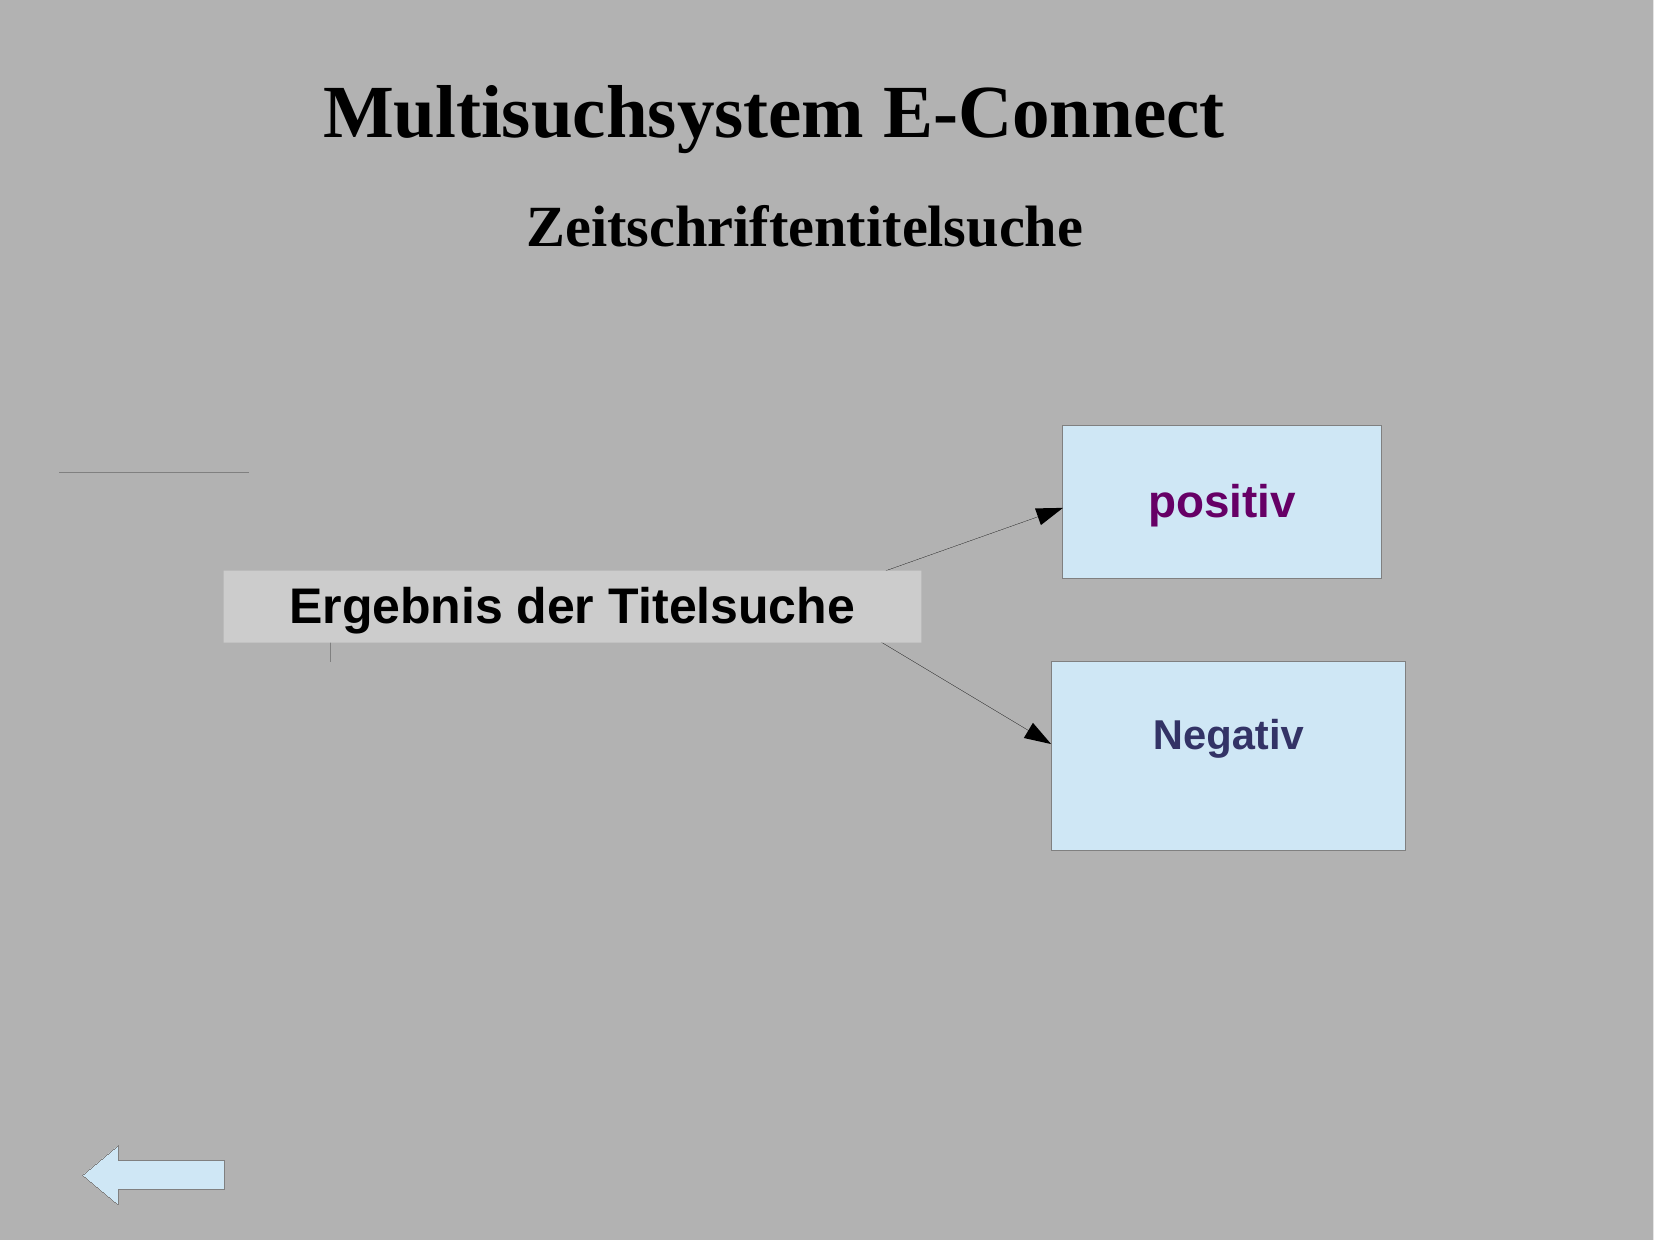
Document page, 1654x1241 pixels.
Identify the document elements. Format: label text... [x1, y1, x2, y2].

text_box Ergebnis der Titelsuche [223, 570, 922, 643]
text_box Negativ [1051, 661, 1406, 851]
text_box Multisuchsystem E-Connect [308, 70, 1241, 154]
text_box positiv [1062, 425, 1382, 579]
text_box Zeitschriftentitelsuche [511, 193, 1099, 260]
text_box [82, 1145, 225, 1205]
